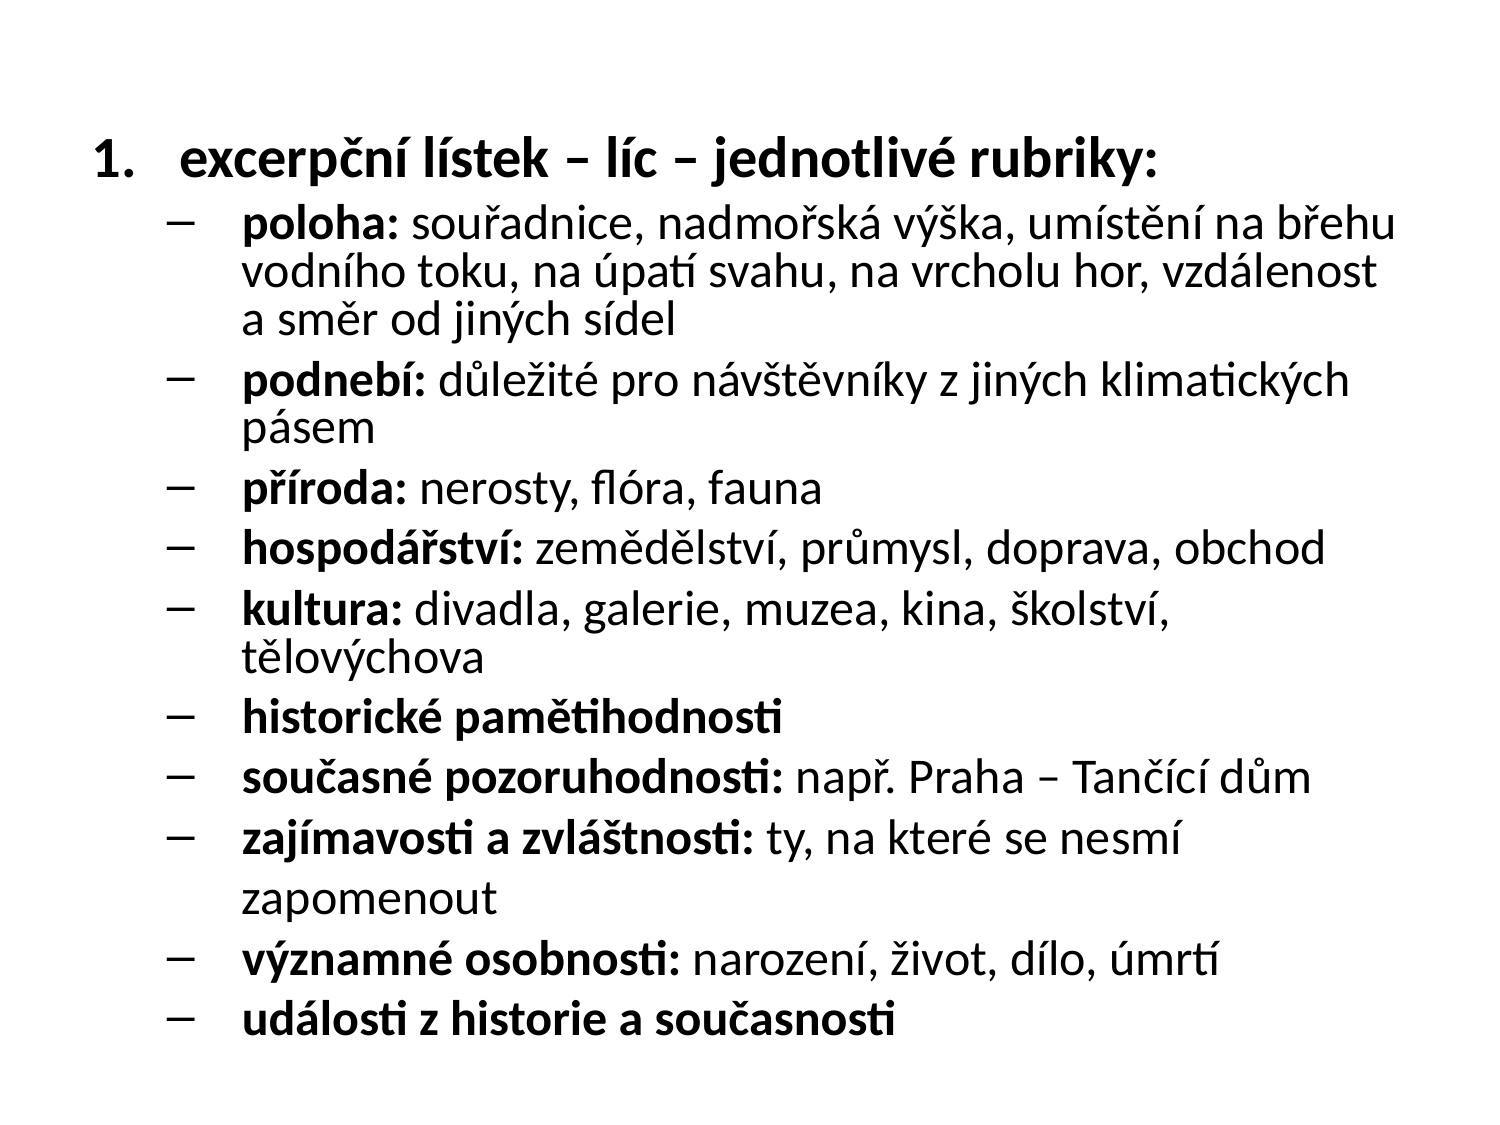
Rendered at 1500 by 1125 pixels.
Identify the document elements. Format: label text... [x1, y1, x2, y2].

list excerpční lístek – líc – jednotlivé rubriky: poloha: souřadnice, nadmořská výška, umístění na břehu vodního toku, na úpatí svahu, na vrcholu hor, vzdálenost a směr od jiných sídel podnebí: důležité pro návštěvníky z jiných klimatických pásem příroda: nerosty, flóra, fauna hospodářství: zemědělství, průmysl, doprava, obchod kultura: divadla, galerie, muzea, kina, školství, tělovýchova historické pamětihodnosti současné pozoruhodnosti: např. Praha – Tančící dům zajímavosti a zvláštnosti: ty, na které se nesmí zapomenout významné osobnosti: narození, život, dílo, úmrtí události z historie a současnosti [76, 125, 1427, 1125]
